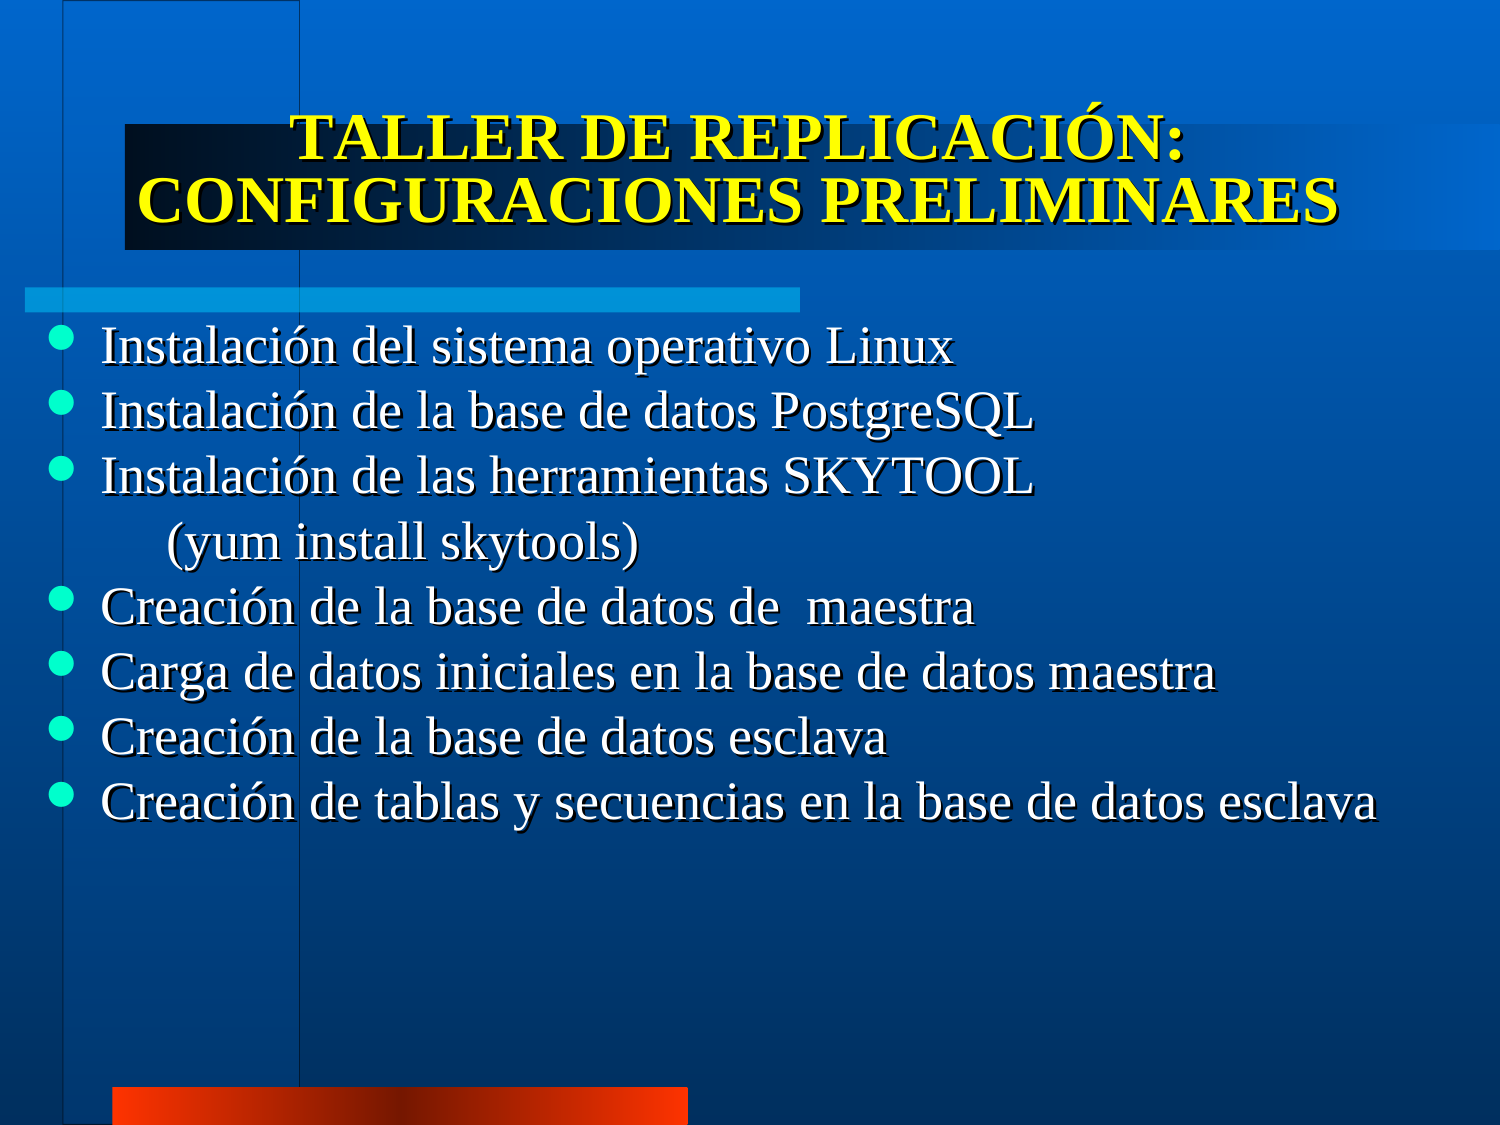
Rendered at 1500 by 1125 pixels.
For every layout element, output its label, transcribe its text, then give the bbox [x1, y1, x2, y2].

list Instalación del sistema operativo Linux Instalación de la base de datos PostgreSQL Instalación de las herramientas SKYTOOL (yum install skytools) Creación de la base de datos de maestra Carga de datos iniciales en la base de datos maestra Creación de la base de datos esclava Creación de tablas y secuencias en la base de datos esclava [30, 317, 1447, 1063]
title TALLER DE REPLICACIÓN: CONFIGURACIONES PRELIMINARES [29, 78, 1447, 266]
